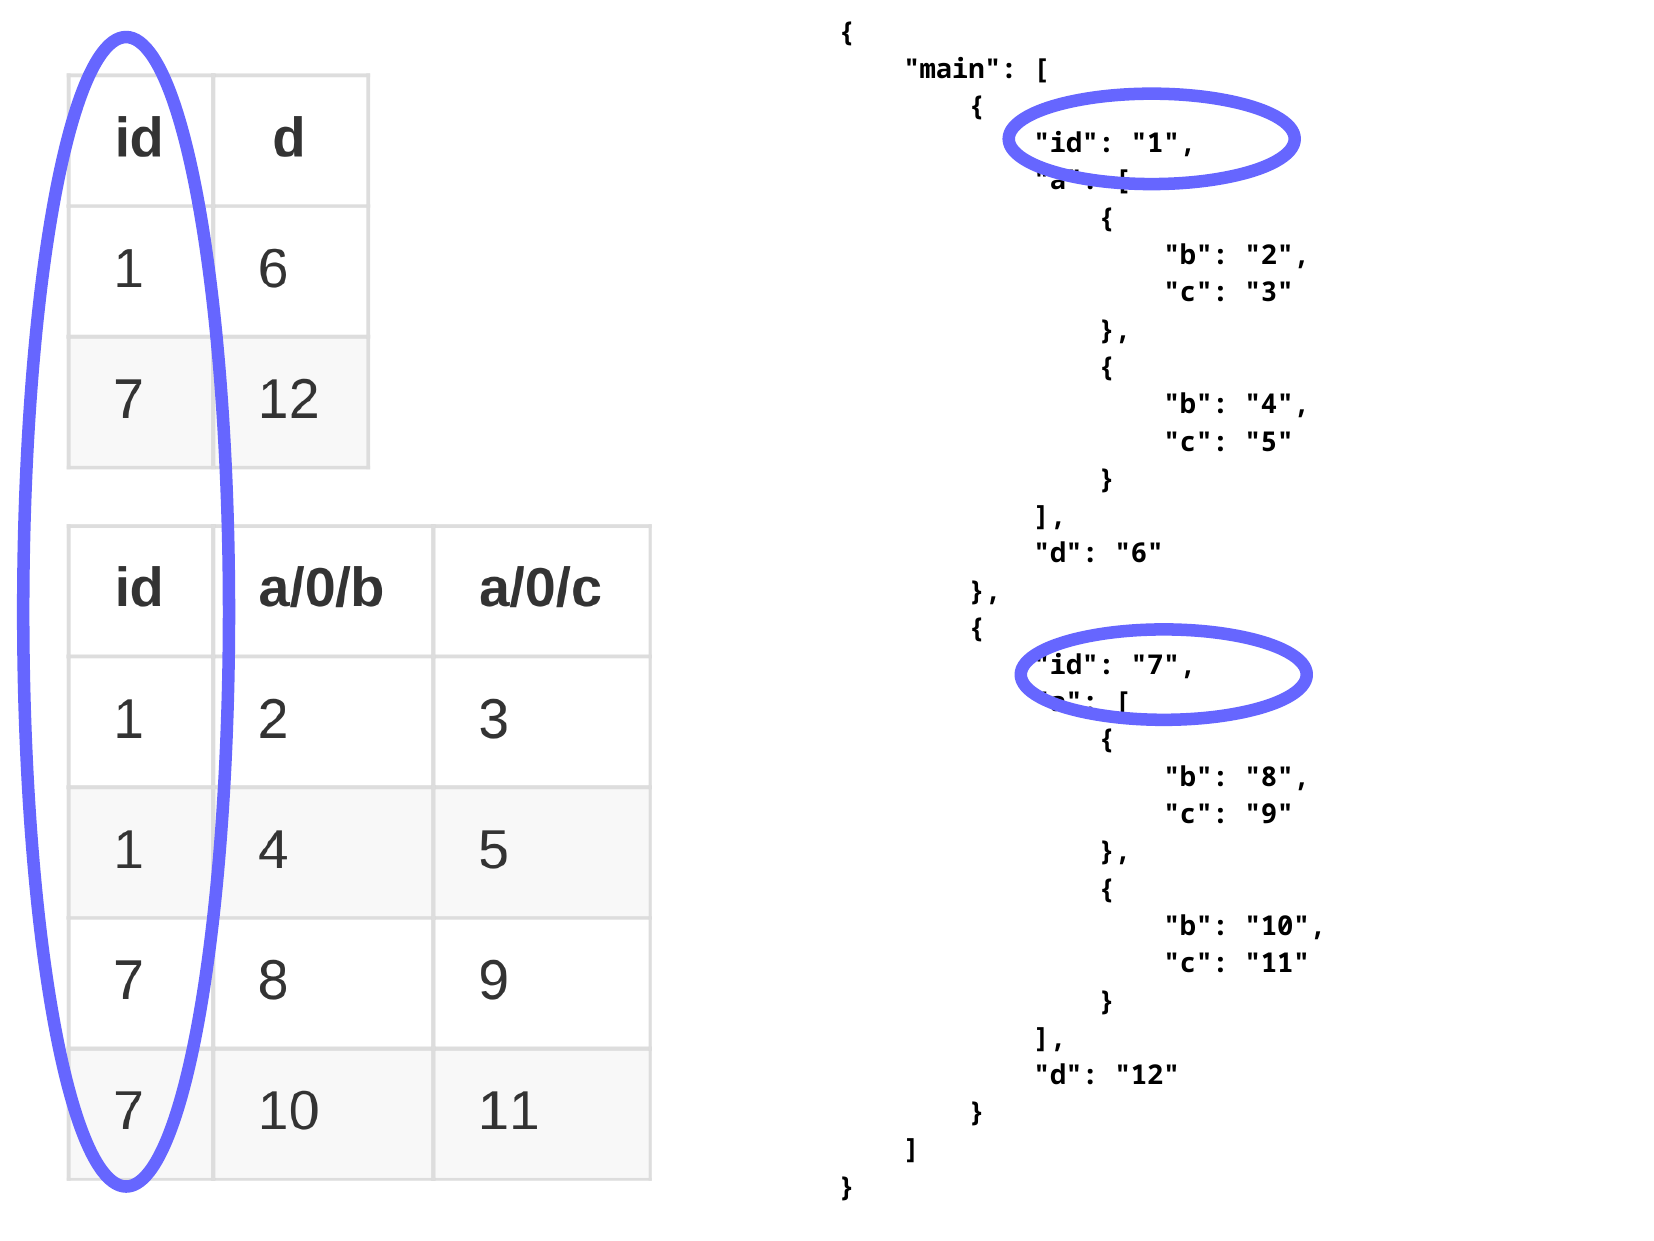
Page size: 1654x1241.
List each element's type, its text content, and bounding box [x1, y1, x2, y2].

list { "main": [ { "id": "1", "a": [ { "b": "2", "c": "3" }, { "b": "4", "c": "5" } ], "d": "6" }, { "id": "7", "a": [ { "b": "8", "c": "9" }, { "b": "10", "c": "11" } ], "d": "12" } ] } [838, 11, 1642, 1229]
picture [37, 64, 87, 262]
picture [37, 64, 686, 1195]
picture [37, 64, 222, 1180]
